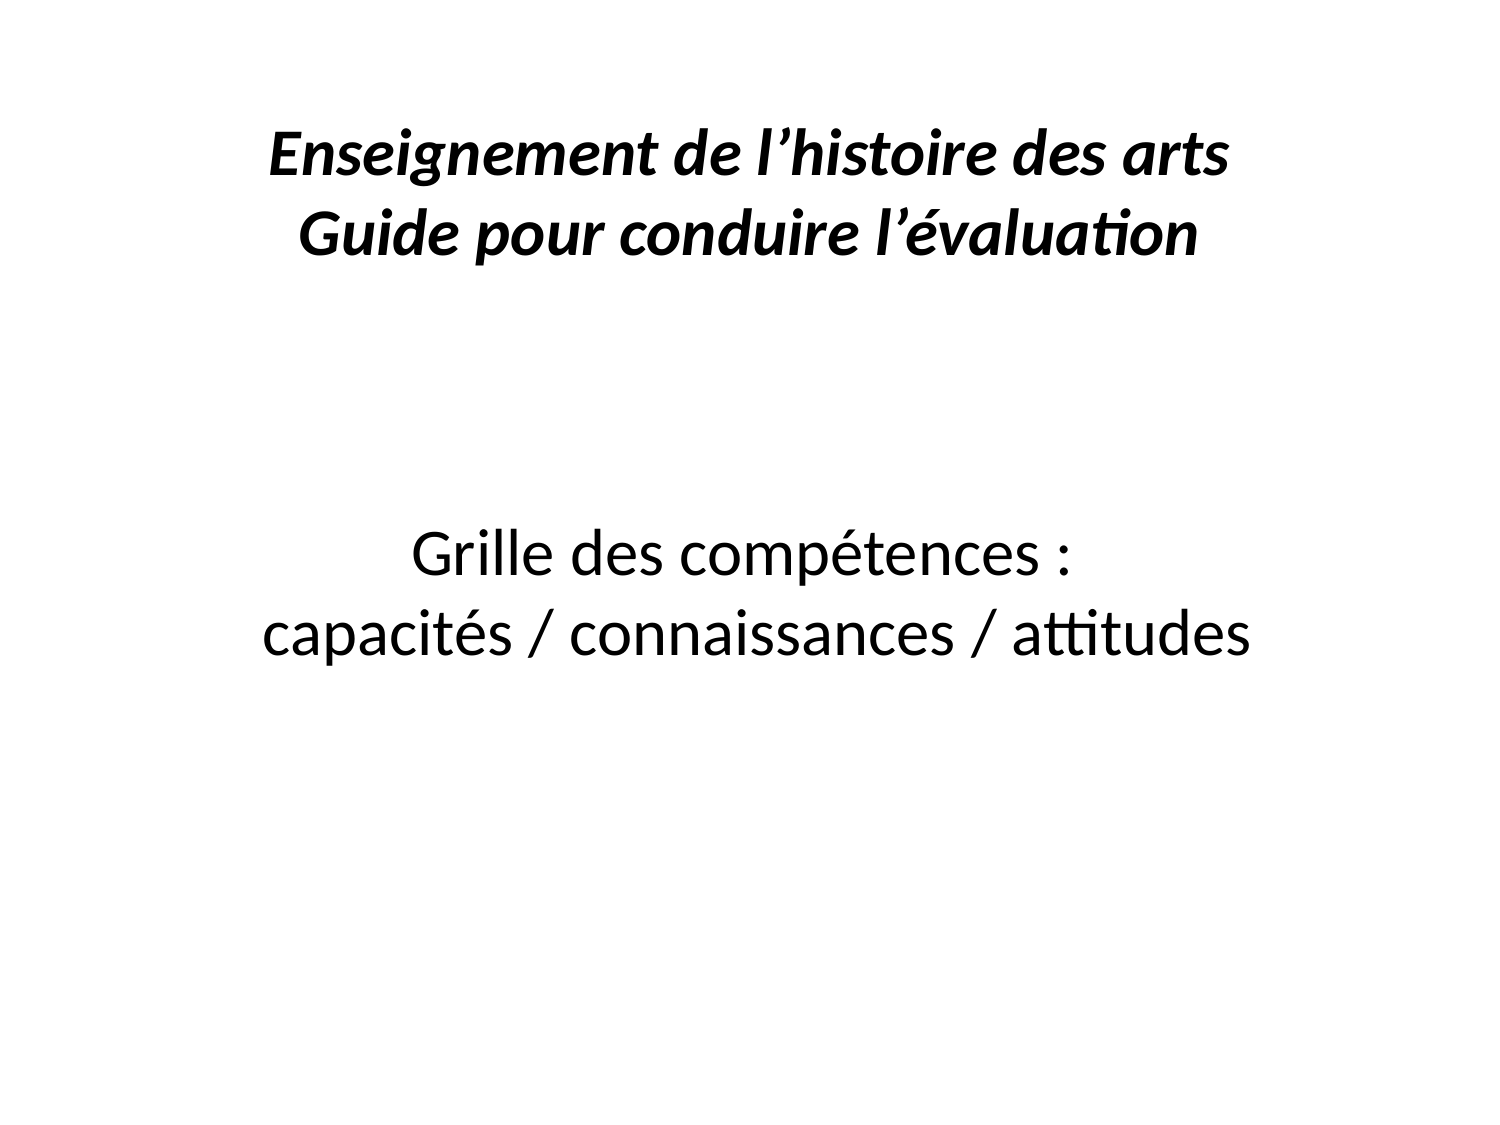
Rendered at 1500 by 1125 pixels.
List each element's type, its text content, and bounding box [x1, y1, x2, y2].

title Enseignement de l’histoire des arts Guide pour conduire l’évaluation Grille des compétences : capacités / connaissances / attitudes [112, 101, 1388, 976]
